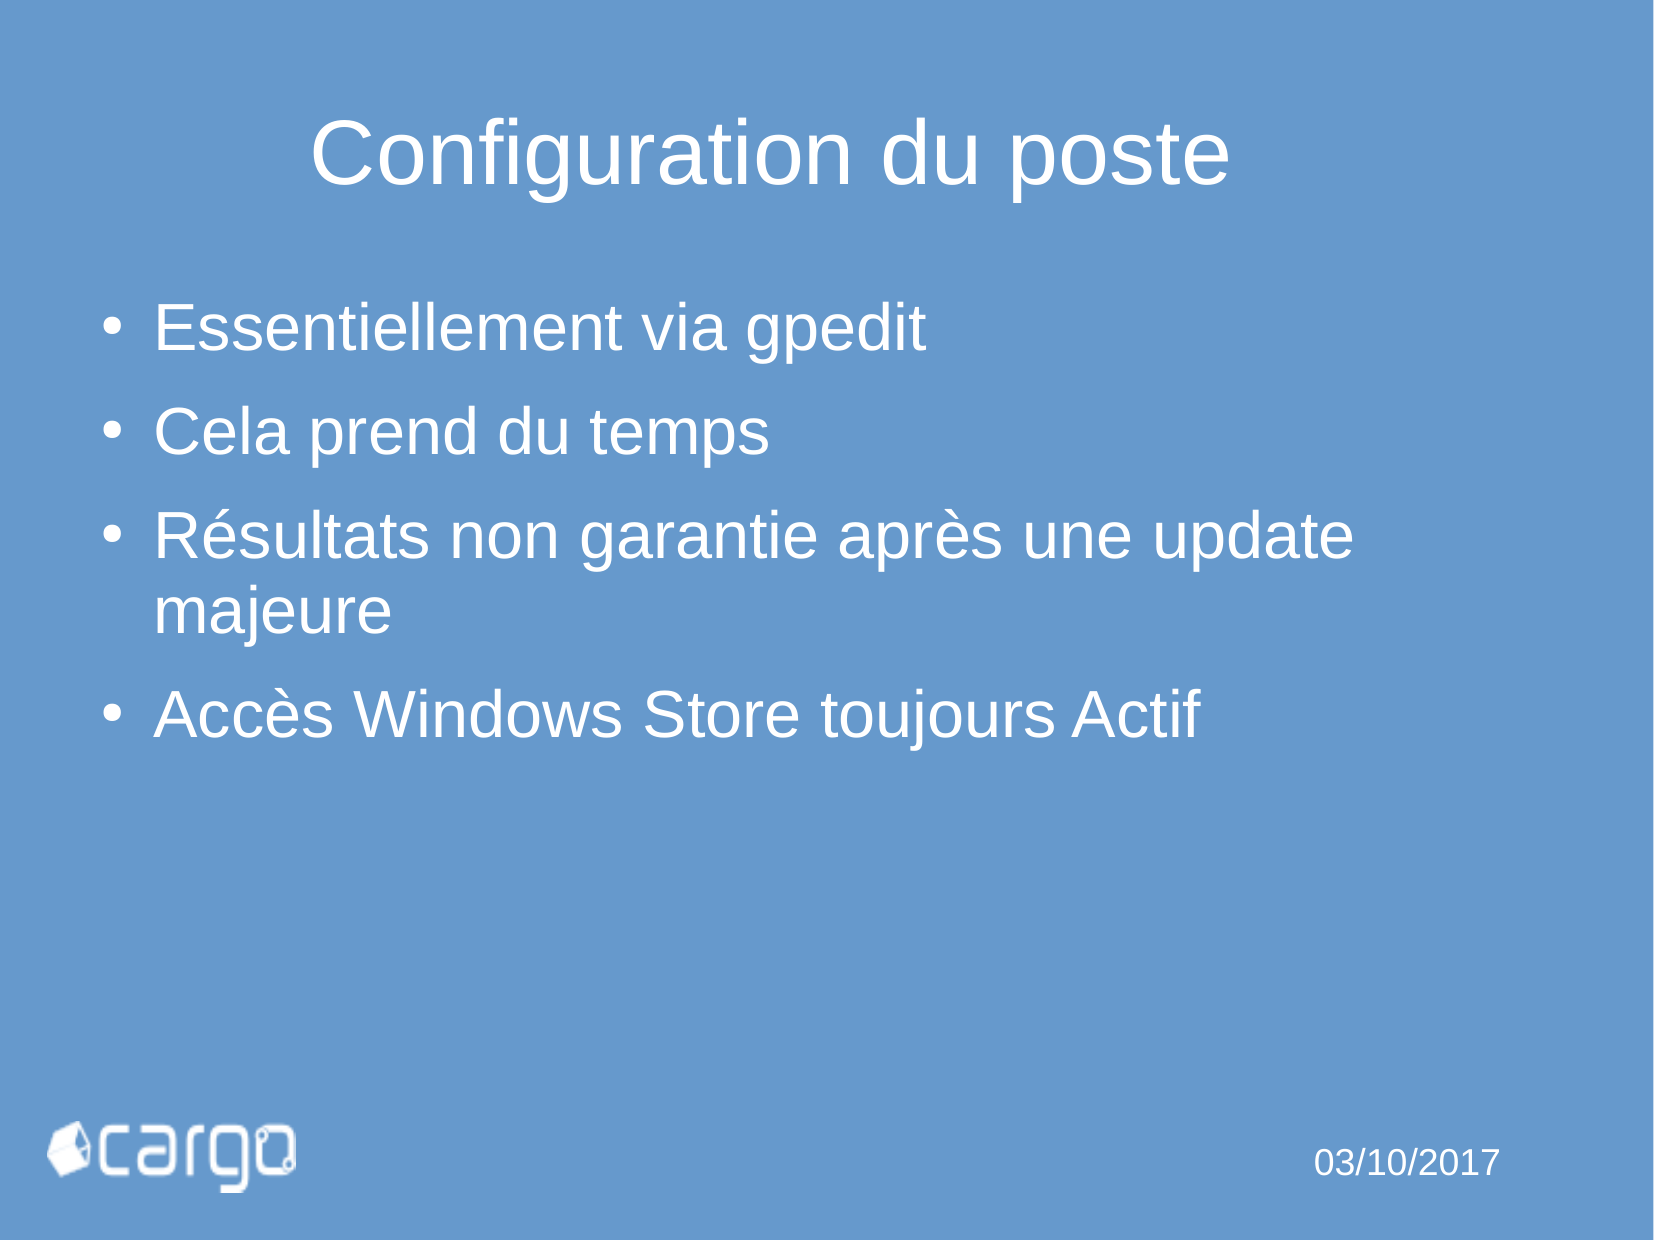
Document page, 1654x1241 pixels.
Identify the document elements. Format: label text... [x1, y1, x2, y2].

title Configuration du poste [82, 49, 1571, 257]
list Essentiellement via gpedit Cela prend du temps Résultats non garantie après une update majeure Accès Windows Store toujours Actif [82, 290, 1571, 1010]
text_box 03/10/2017 [1299, 1133, 1548, 1191]
picture [47, 1121, 296, 1193]
